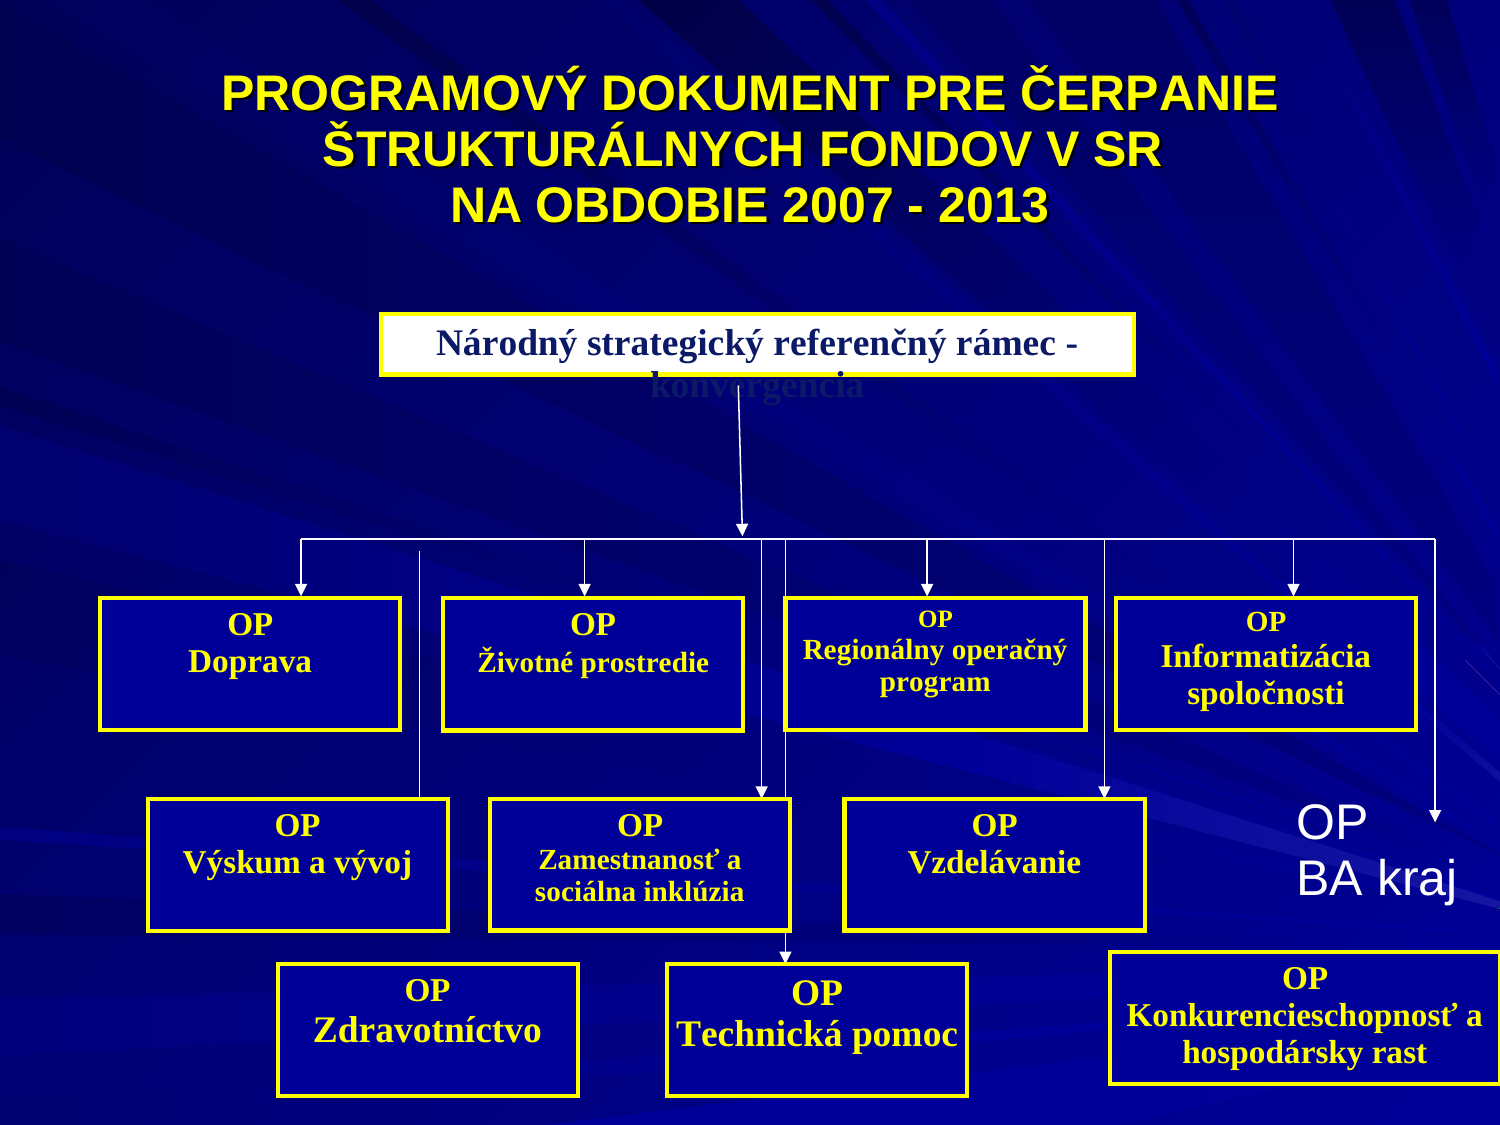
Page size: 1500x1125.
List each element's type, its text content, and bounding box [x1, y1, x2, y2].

text_box OP Výskum a vývoj [147, 798, 448, 932]
text_box OP Vzdelávanie [844, 798, 1145, 931]
title PROGRAMOVÝ DOKUMENT PRE ČERPANIE ŠTRUKTURÁLNYCH FONDOV V SR NA OBDOBIE 2007 - 2013 [75, 0, 1426, 308]
text_box OP Regionálny operačný program [786, 597, 1086, 730]
text_box OP BA kraj [1281, 786, 1473, 914]
text_box OP Životné prostredie [442, 597, 744, 731]
text_box Národný strategický referenčný rámec - konvergencia [381, 314, 1134, 375]
text_box OP Zamestnanosť a sociálna inklúzia [490, 798, 791, 931]
text_box OP Zdravotníctvo [277, 964, 578, 1096]
text_box OP Doprava [100, 597, 401, 730]
text_box OP Technická pomoc [667, 964, 968, 1096]
text_box OP Konkurencieschopnosť a hospodársky rast [1110, 952, 1500, 1085]
text_box OP Informatizácia spoločnosti [1116, 597, 1416, 730]
